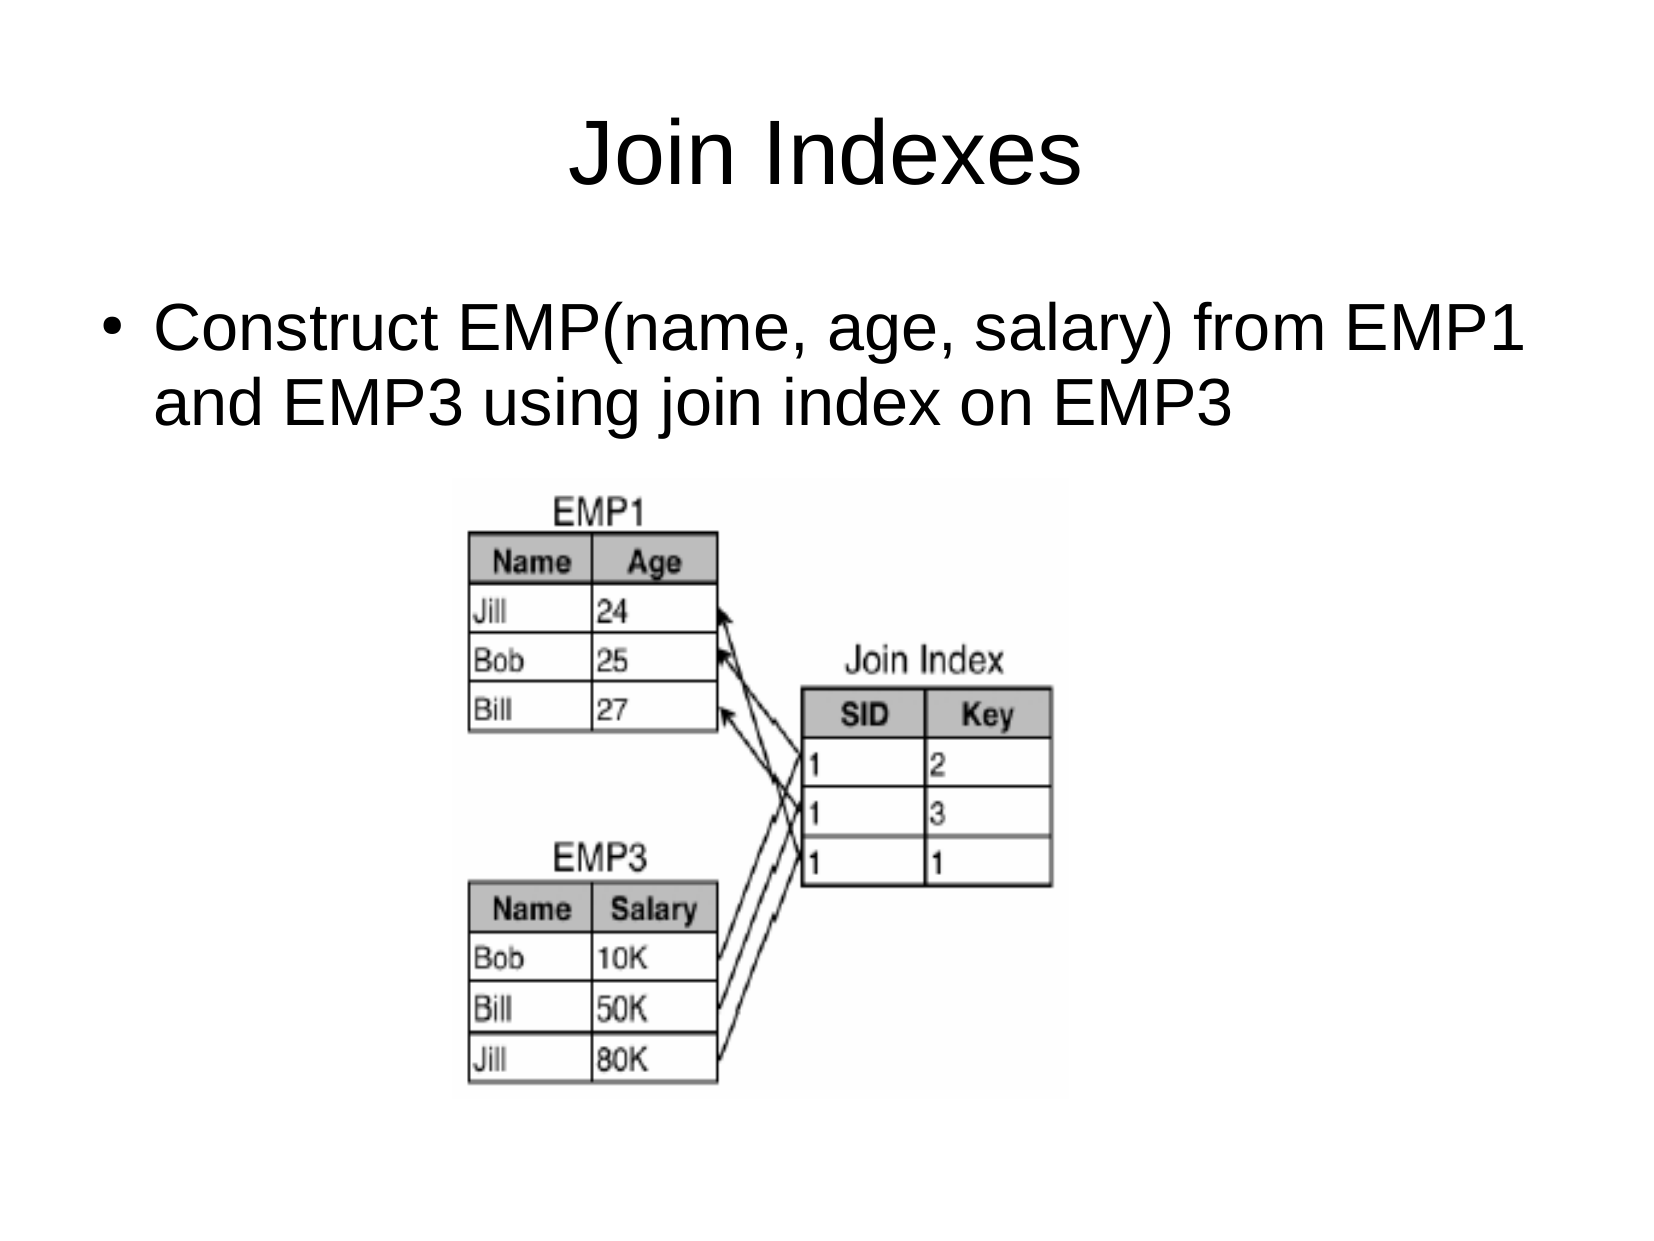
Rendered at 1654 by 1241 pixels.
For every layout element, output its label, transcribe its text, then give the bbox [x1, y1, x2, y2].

title Join Indexes [82, 56, 1571, 250]
picture [442, 478, 1093, 1099]
list Construct EMP(name, age, salary) from EMP1 and EMP3 using join index on EMP3 [82, 290, 1571, 1109]
